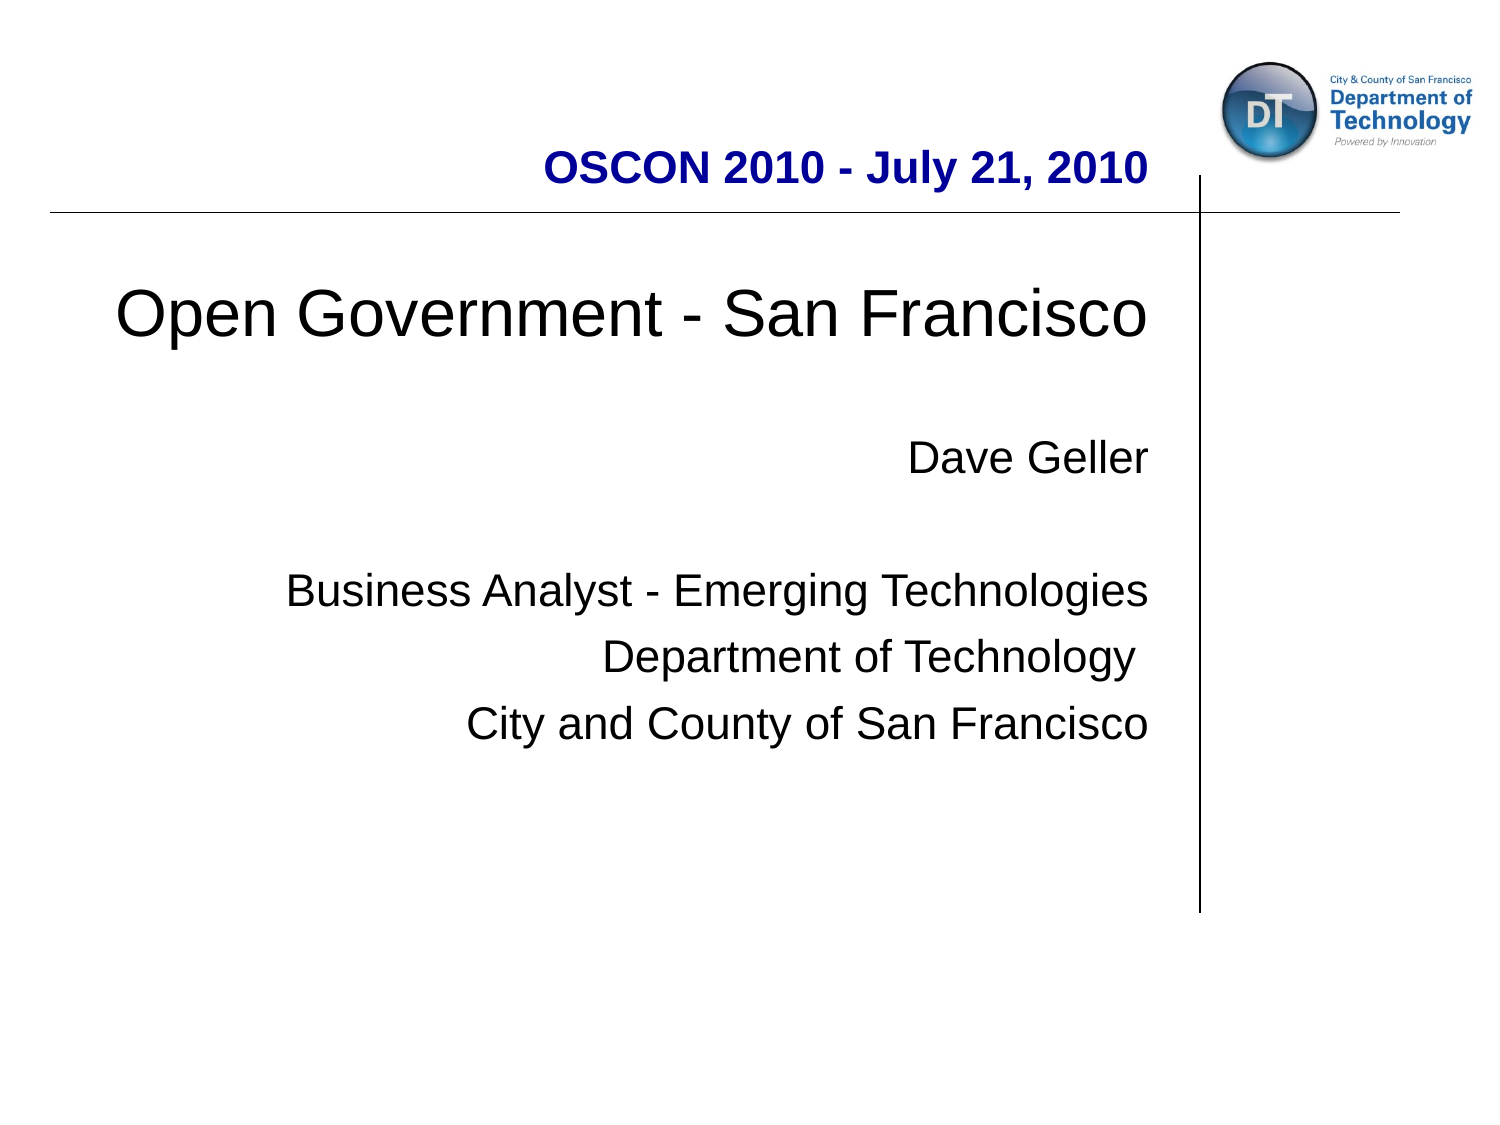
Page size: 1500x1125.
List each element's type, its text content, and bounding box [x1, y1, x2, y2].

title OSCON 2010 - July 21, 2010 [51, 76, 1165, 200]
text_box Open Government - San Francisco Dave Geller Business Analyst - Emerging Technologies Department of Technology City and County of San Francisco [49, 262, 1165, 888]
picture [1216, 59, 1477, 167]
